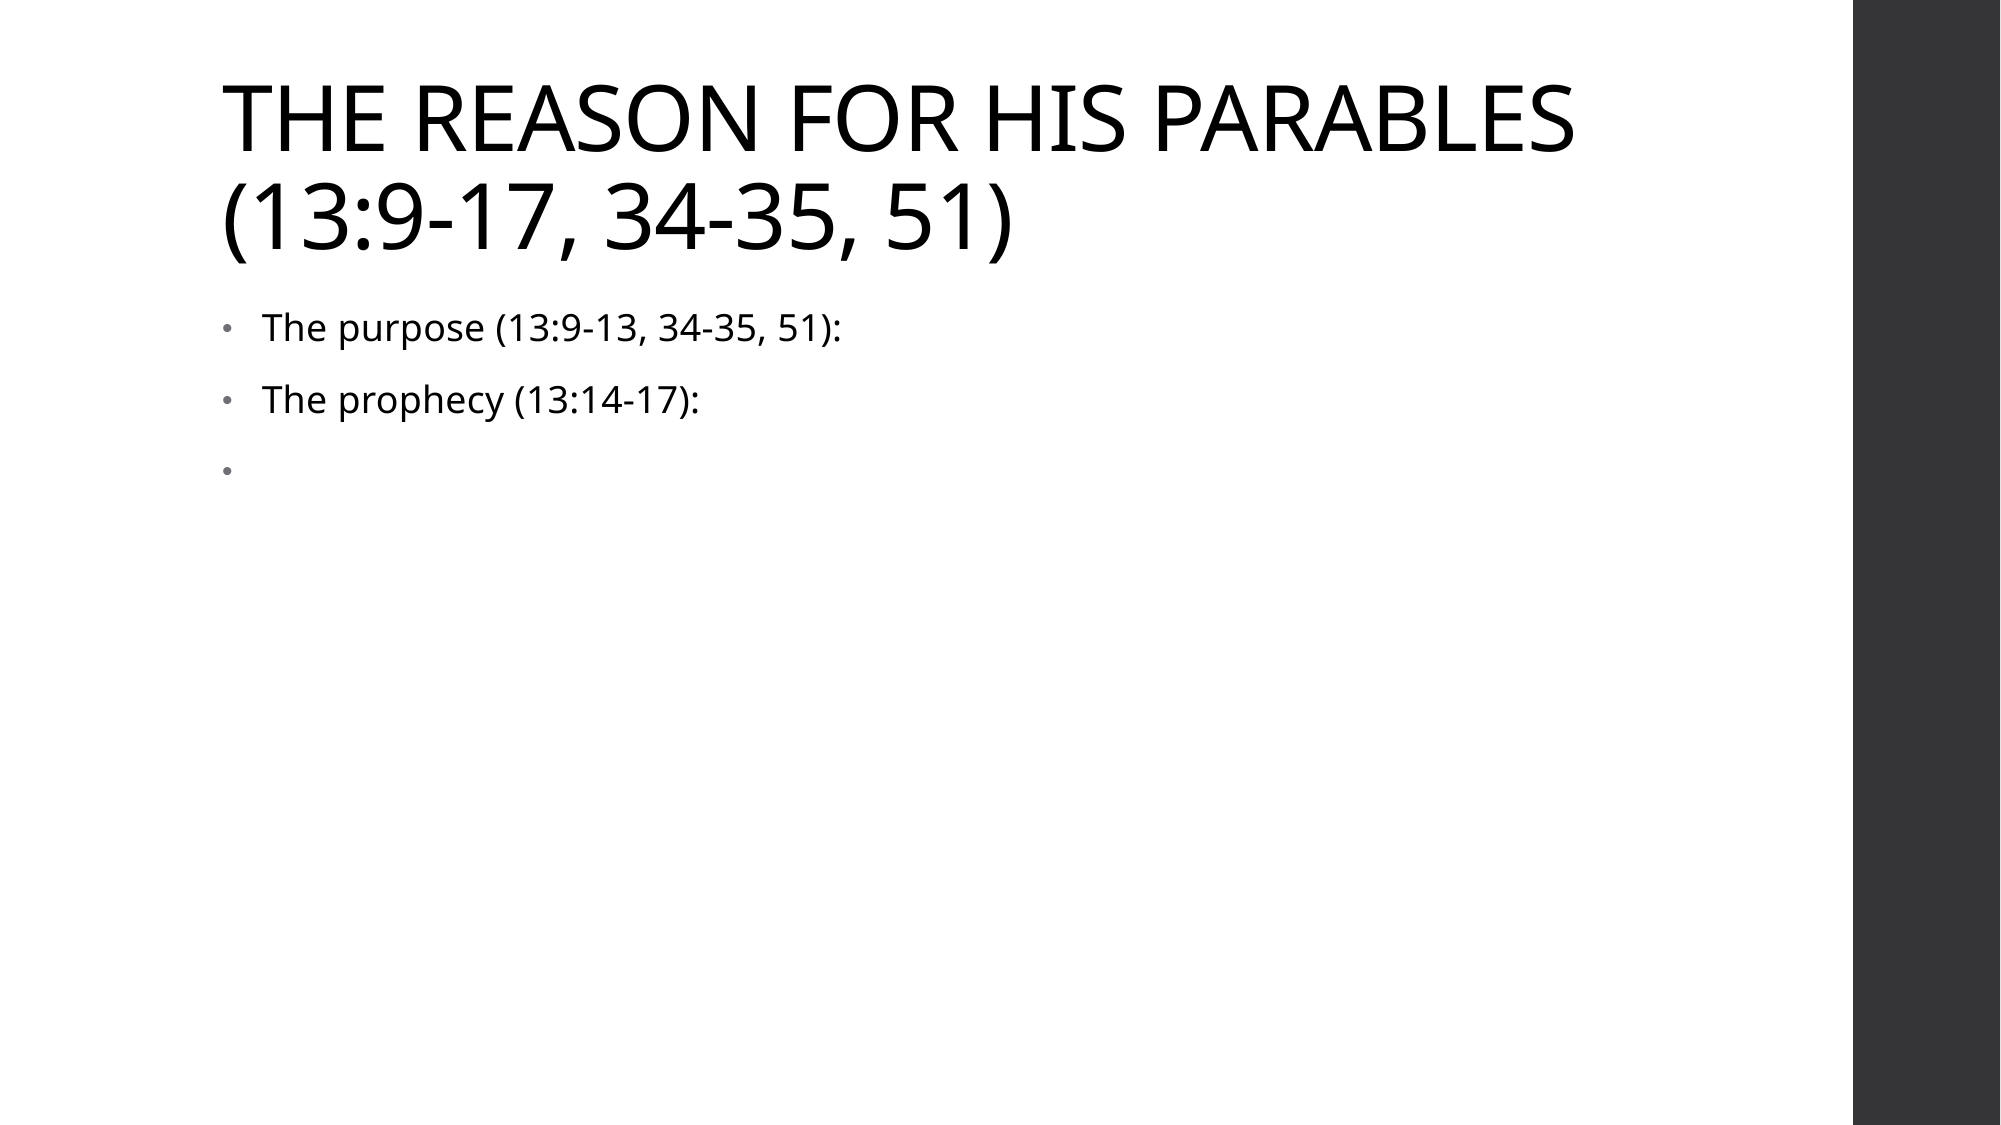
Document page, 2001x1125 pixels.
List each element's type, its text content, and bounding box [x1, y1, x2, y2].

title THE REASON FOR HIS PARABLES (13:9-17, 34-35, 51) [206, 60, 1797, 278]
list The purpose (13:9-13, 34-35, 51): The prophecy (13:14-17): [206, 299, 1617, 1014]
